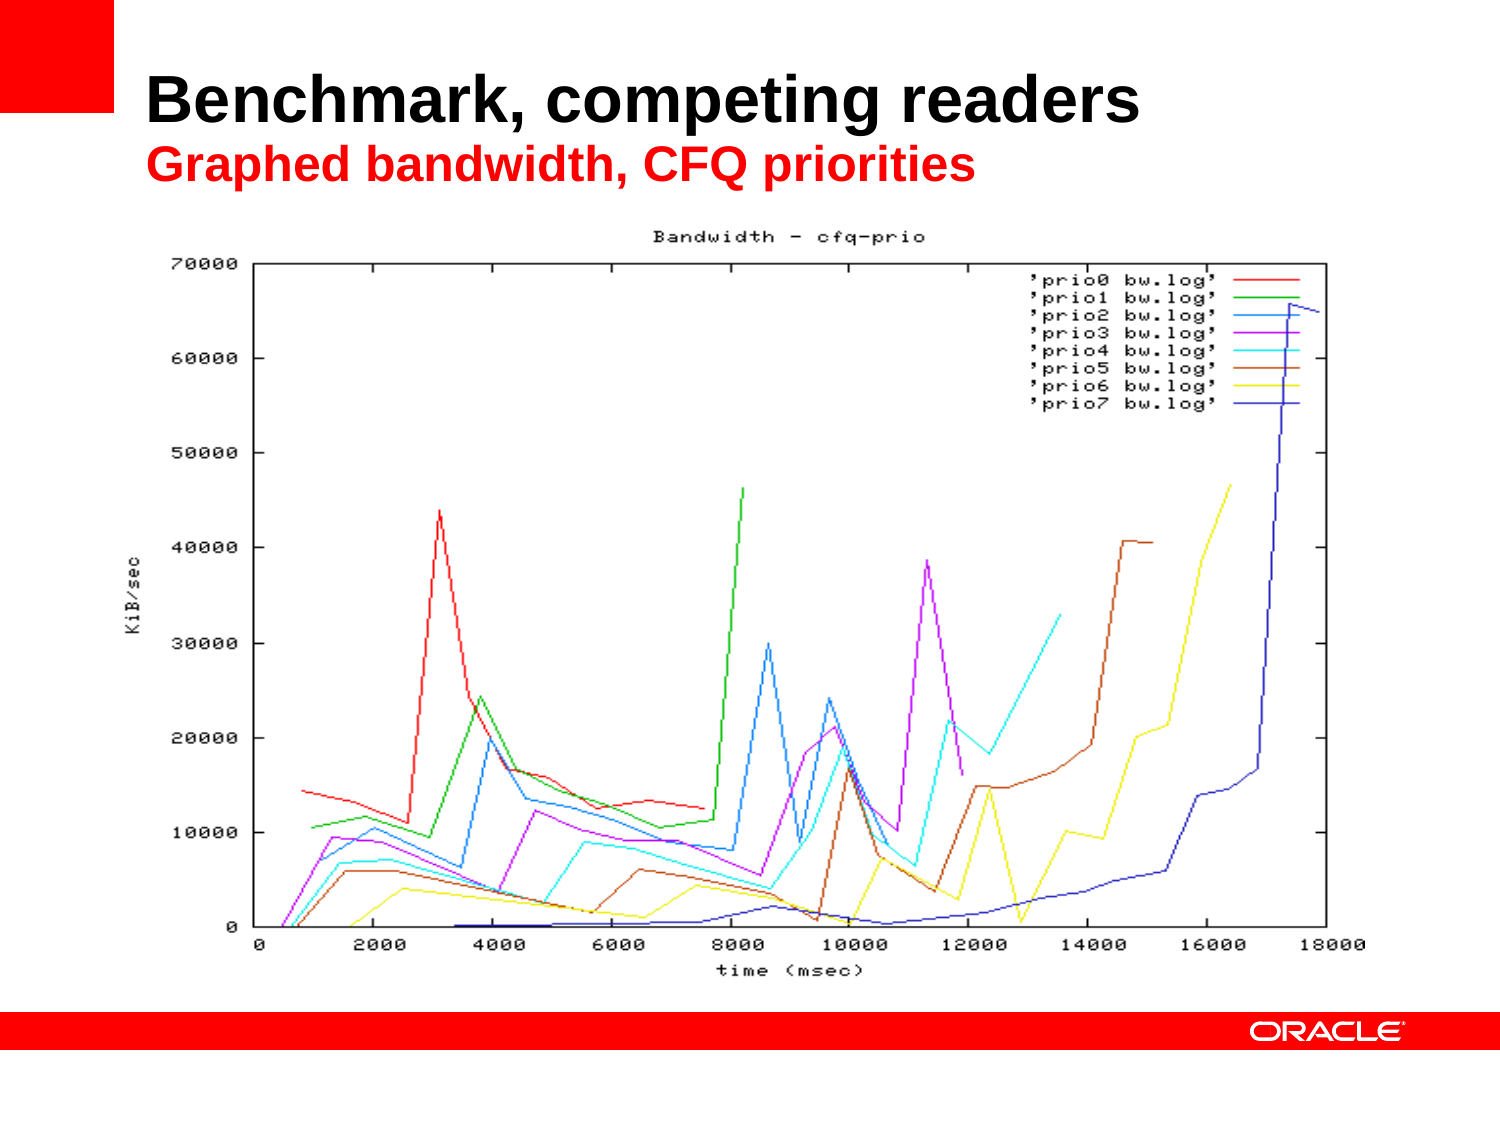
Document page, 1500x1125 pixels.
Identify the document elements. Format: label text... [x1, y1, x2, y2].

title Benchmark, competing readers Graphed bandwidth, CFQ priorities [145, 57, 1390, 198]
picture [112, 212, 1365, 981]
picture [0, 0, 114, 113]
picture [0, 1012, 1500, 1050]
